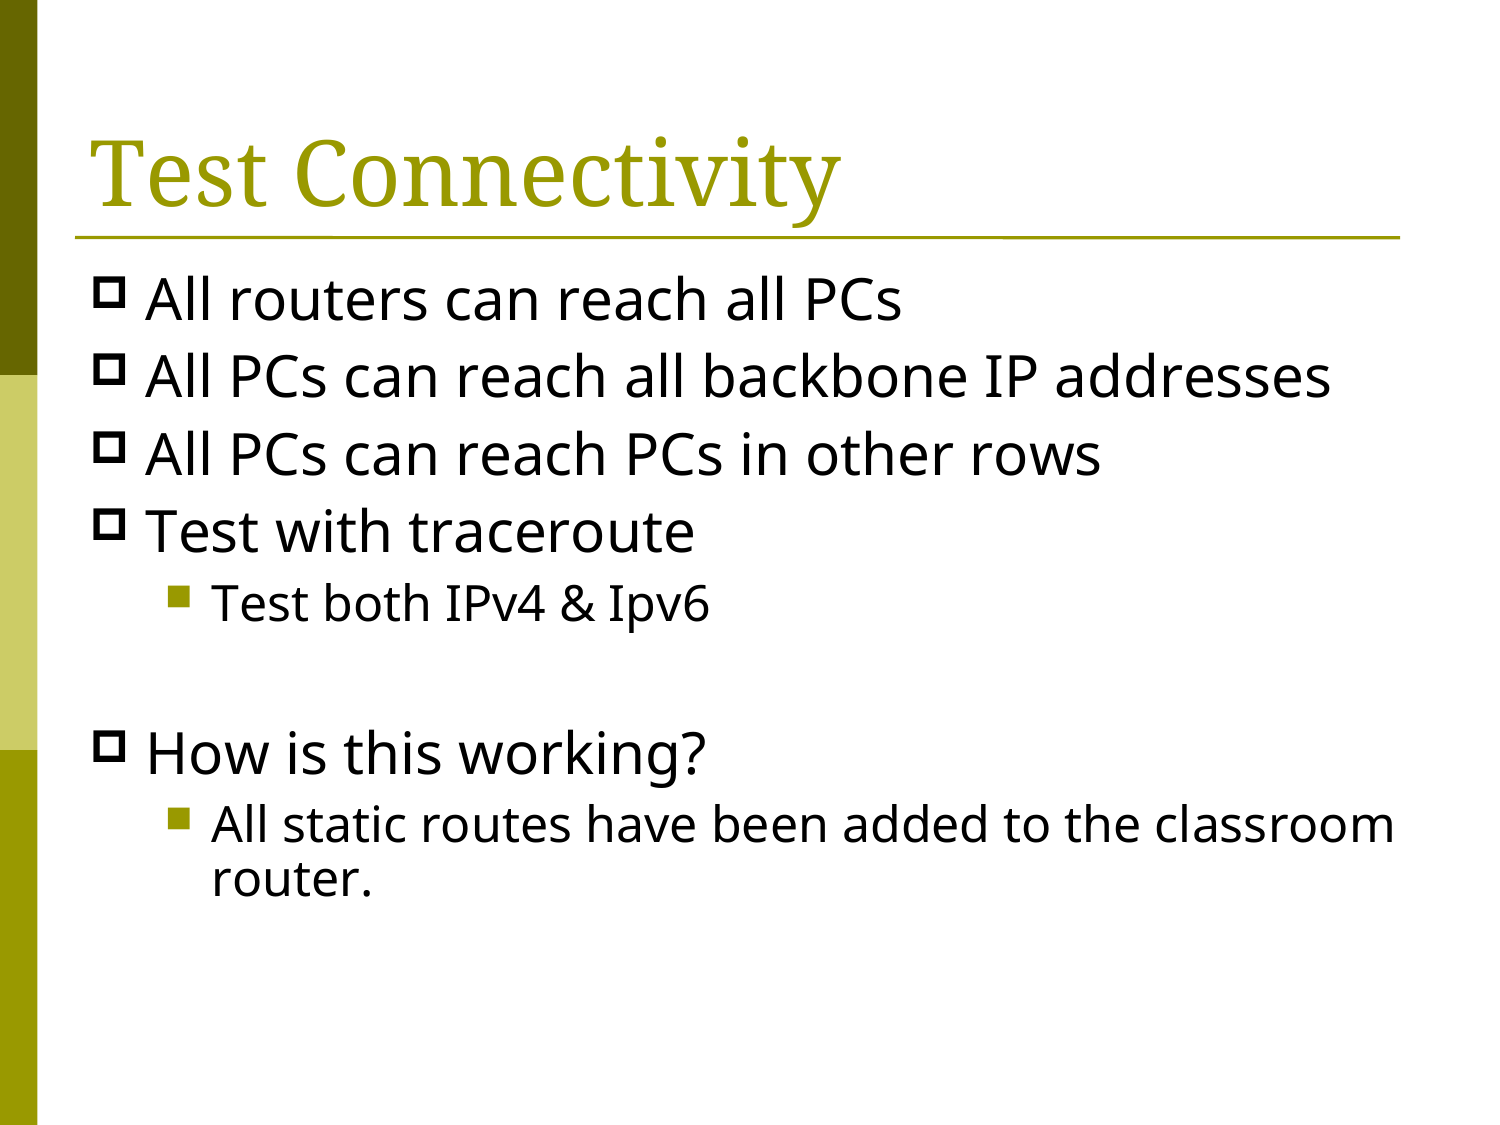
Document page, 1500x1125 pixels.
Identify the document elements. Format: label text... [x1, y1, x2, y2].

title Test Connectivity [75, 45, 1426, 233]
list All routers can reach all PCs All PCs can reach all backbone IP addresses All PCs can reach PCs in other rows Test with traceroute Test both IPv4 & Ipv6 How is this working? All static routes have been added to the classroom router. [75, 262, 1426, 1006]
